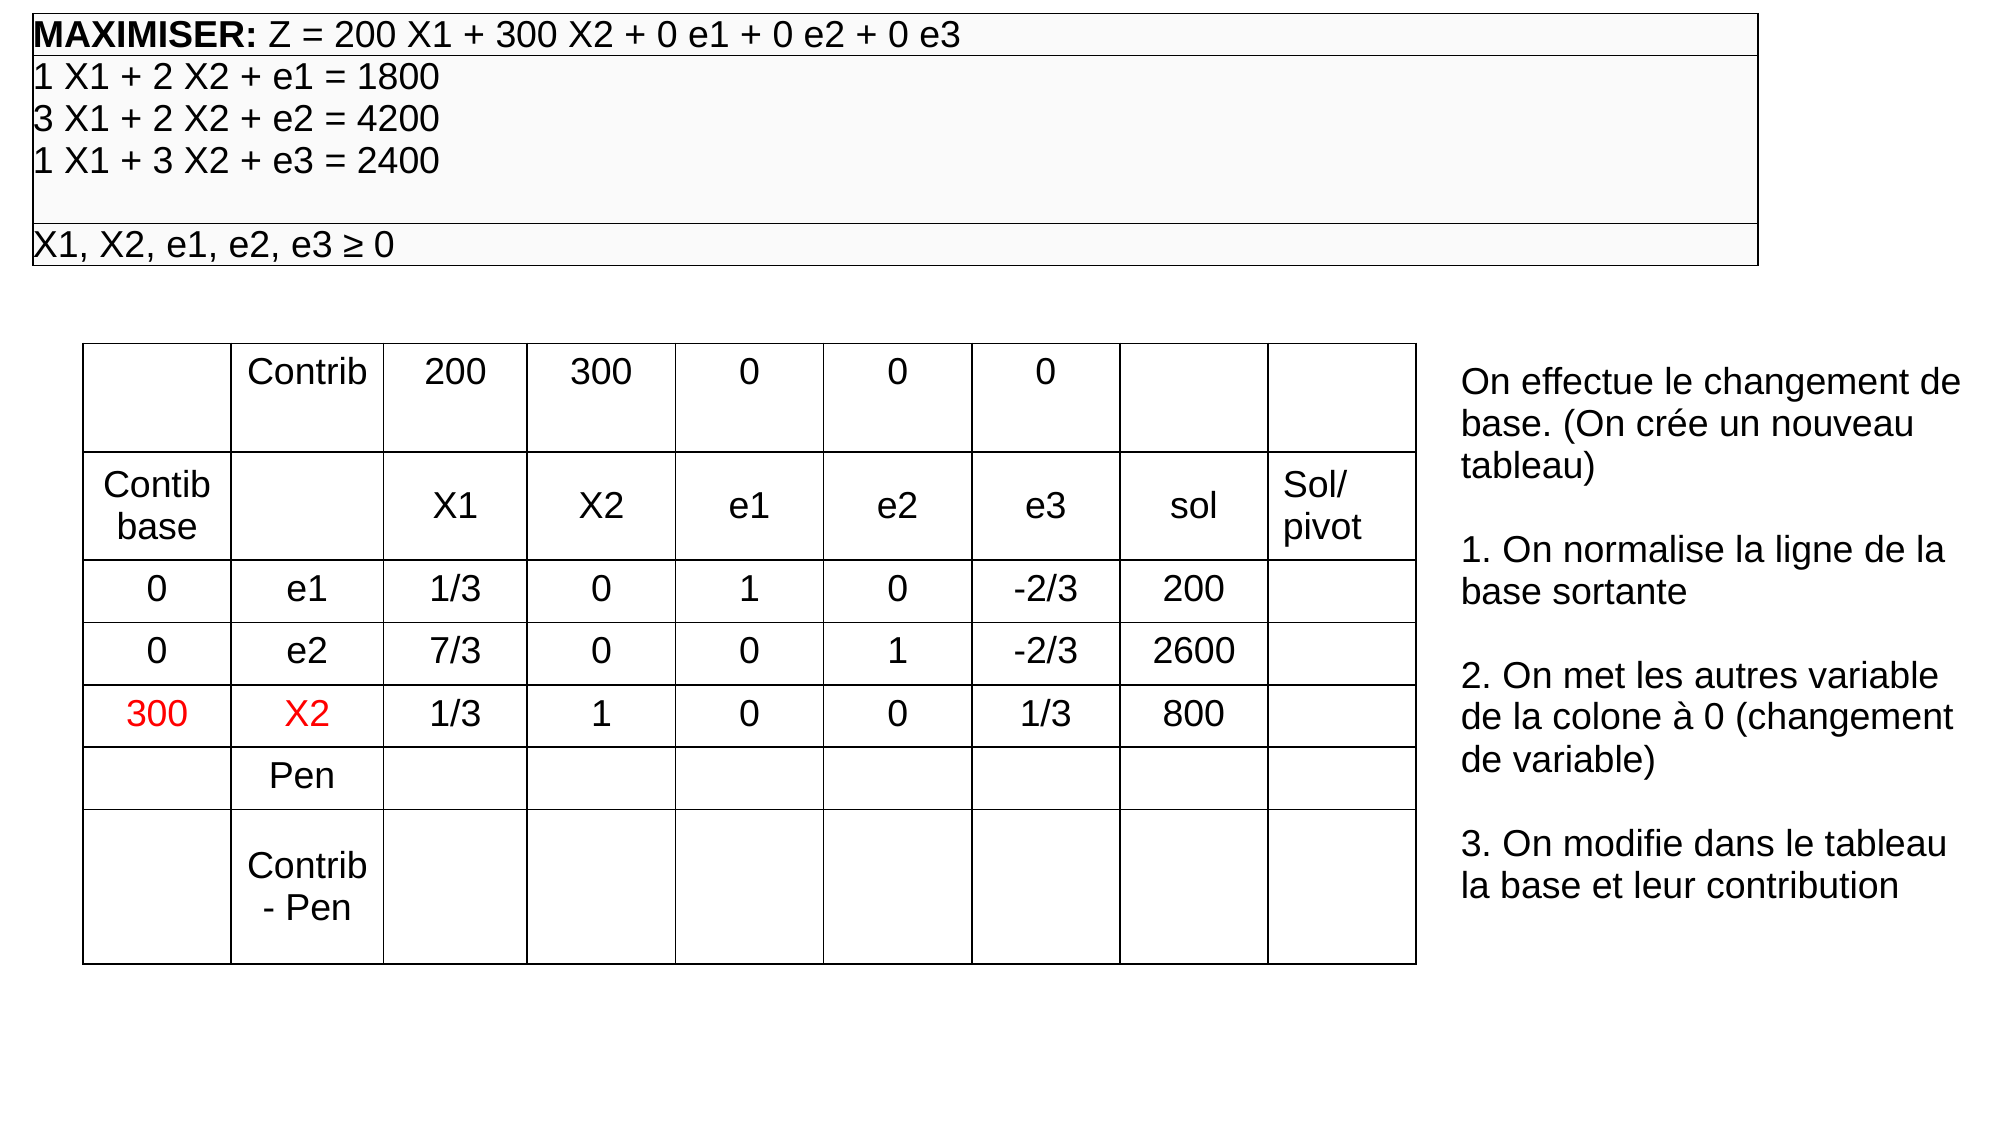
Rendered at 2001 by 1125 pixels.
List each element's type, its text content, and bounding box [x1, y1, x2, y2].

table_cell Sol/pivot [1269, 453, 1415, 559]
table_cell 0 [824, 686, 971, 746]
table_cell e3 [973, 453, 1119, 559]
table_cell Contib base [84, 453, 230, 559]
table_cell sol [1121, 453, 1267, 559]
table_cell e1 [676, 453, 823, 559]
table_cell 0 [528, 561, 675, 622]
table_cell 0 [84, 561, 230, 622]
table_cell 1 [528, 686, 675, 746]
table_cell 1 [824, 623, 971, 684]
table_cell 0 [676, 686, 823, 746]
table_cell [232, 453, 383, 559]
table_header 0 [973, 344, 1119, 451]
table_cell -2/3 [973, 623, 1119, 684]
table_cell 1/3 [384, 561, 526, 622]
table_cell 1/3 [384, 686, 526, 746]
table_cell 7/3 [384, 623, 526, 684]
table_header MAXIMISER: Z = 200 X1 + 300 X2 + 0 e1 + 0 e2 + 0 e3 [34, 14, 1757, 55]
table_cell [1269, 686, 1415, 746]
table_cell [1121, 748, 1267, 809]
table_header 0 [824, 344, 971, 451]
table_cell 0 [528, 623, 675, 684]
table_cell [824, 810, 971, 963]
table_header 200 [384, 344, 526, 451]
table_cell [84, 810, 230, 963]
table_cell 800 [1121, 686, 1267, 746]
table_cell e1 [232, 561, 383, 622]
table_cell Pen [232, 748, 383, 809]
table_cell [528, 748, 675, 809]
table_cell X2 [528, 453, 675, 559]
table_cell 0 [84, 623, 230, 684]
table_cell [84, 748, 230, 809]
table_cell [1269, 623, 1415, 684]
table_cell Contrib - Pen [232, 810, 383, 963]
table_cell [824, 748, 971, 809]
table_cell X2 [232, 686, 383, 746]
table_cell 1/3 [973, 686, 1119, 746]
table_cell [384, 810, 526, 963]
table_cell [973, 748, 1119, 809]
table_cell [973, 810, 1119, 963]
table_header [84, 344, 230, 451]
table_cell [676, 748, 823, 809]
table_cell X1, X2, e1, e2, e3 ≥ 0 [34, 224, 1757, 265]
table_cell 1 X1 + 2 X2 + e1 = 1800 3 X1 + 2 X2 + e2 = 4200 1 X1 + 3 X2 + e3 = 2400 [34, 56, 1757, 223]
table_cell [1121, 810, 1267, 963]
table_cell [1269, 810, 1415, 963]
table_header [1121, 344, 1267, 451]
table_cell 0 [824, 561, 971, 622]
table_cell e2 [824, 453, 971, 559]
table_cell 2600 [1121, 623, 1267, 684]
table_cell -2/3 [973, 561, 1119, 622]
table_cell e2 [232, 623, 383, 684]
table_cell [1269, 748, 1415, 809]
table_cell [384, 748, 526, 809]
table_cell 1 [676, 561, 823, 622]
table_header [1269, 344, 1415, 451]
table_cell 300 [84, 686, 230, 746]
table_header 0 [676, 344, 823, 451]
table_cell 200 [1121, 561, 1267, 622]
text_box On effectue le changement de base. (On crée un nouveau tableau) 1. On normalise la ligne de la base sortante 2. On met les autres variable de la colone à 0 (changement de variable) 3. On modifie dans le tableau la base et leur contribution [1446, 352, 1988, 956]
table_cell [676, 810, 823, 963]
table_cell [528, 810, 675, 963]
table_header Contrib [232, 344, 383, 451]
table_cell [1269, 561, 1415, 622]
table_cell 0 [676, 623, 823, 684]
table_header 300 [528, 344, 675, 451]
table_cell X1 [384, 453, 526, 559]
